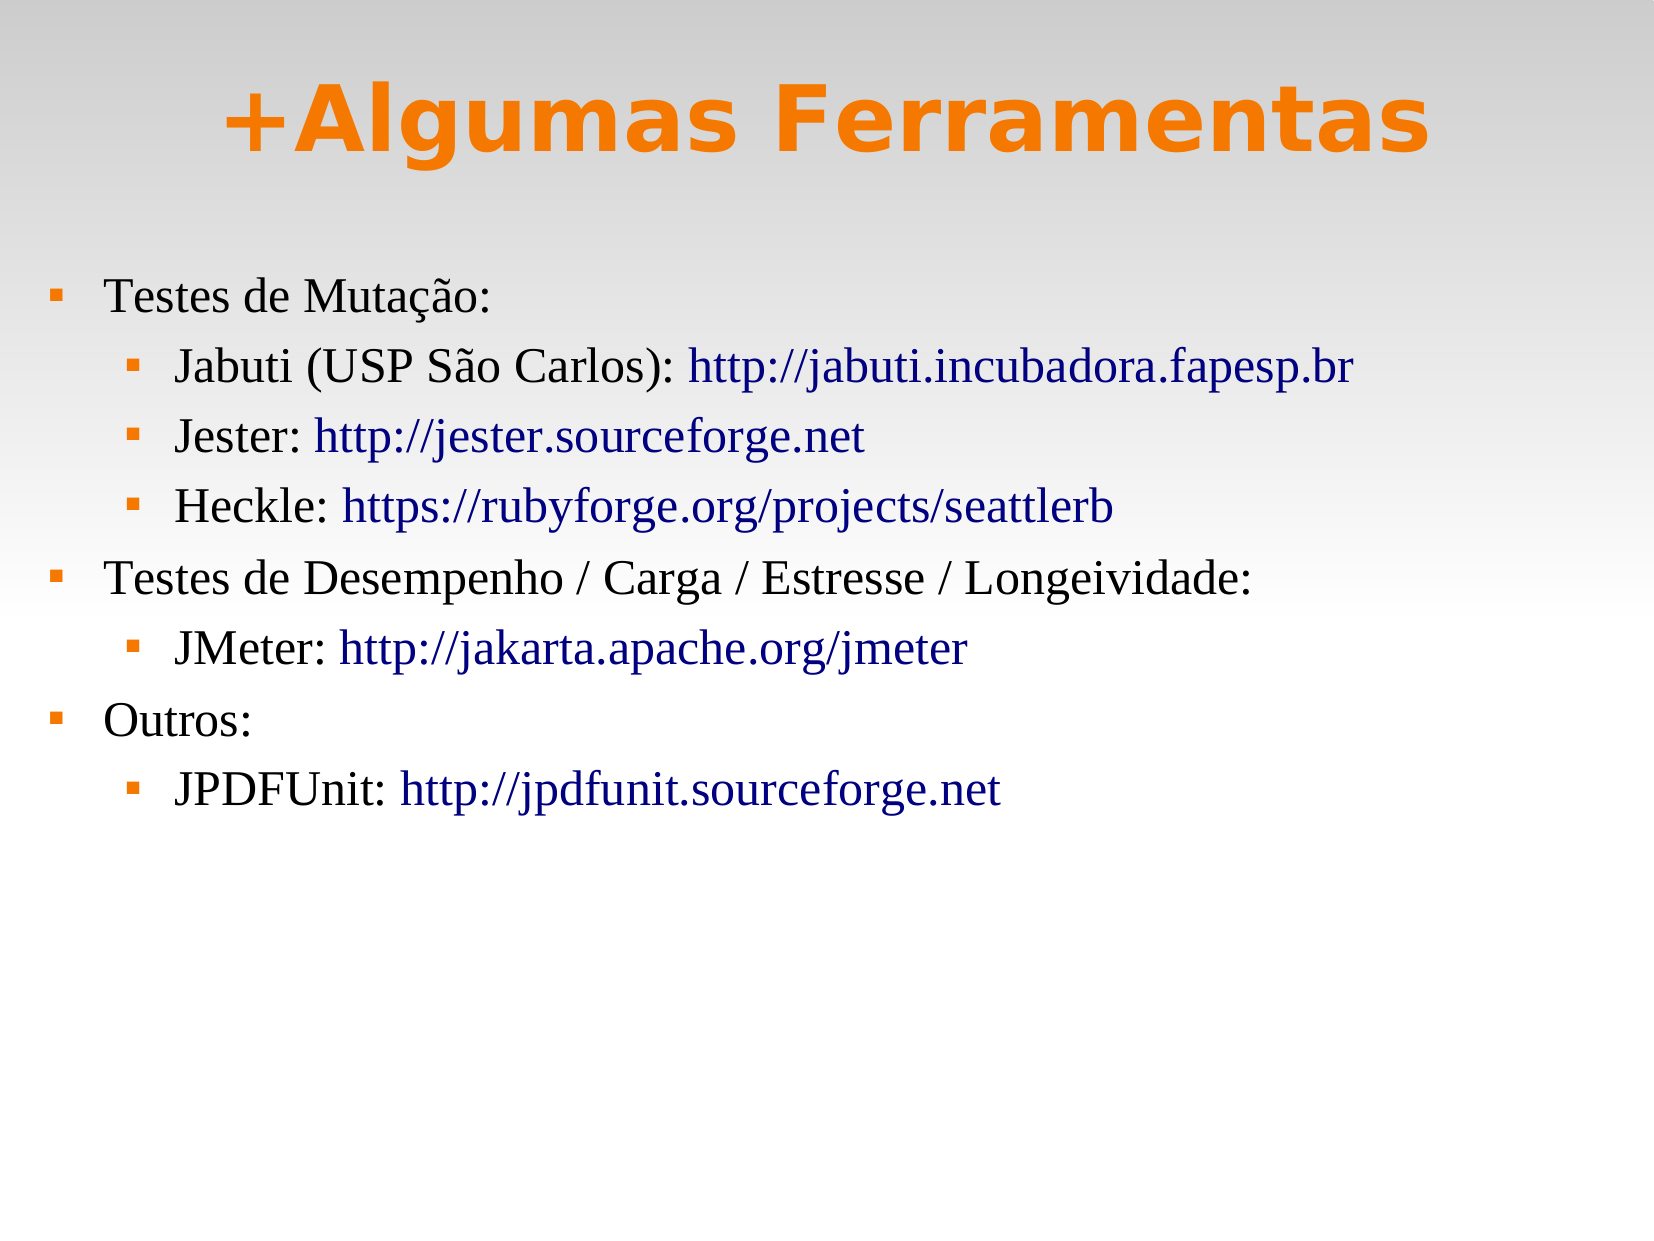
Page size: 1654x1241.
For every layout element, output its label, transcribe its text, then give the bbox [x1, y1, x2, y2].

list Testes de Mutação: Jabuti (USP São Carlos): http://jabuti.incubadora.fapesp.br Jester: http://jester.sourceforge.net Heckle: https://rubyforge.org/projects/seattlerb Testes de Desempenho / Carga / Estresse / Longeividade: JMeter: http://jakarta.apache.org/jmeter Outros: JPDFUnit: http://jpdfunit.sourceforge.net [32, 268, 1619, 1182]
title +Algumas Ferramentas [32, 42, 1619, 198]
